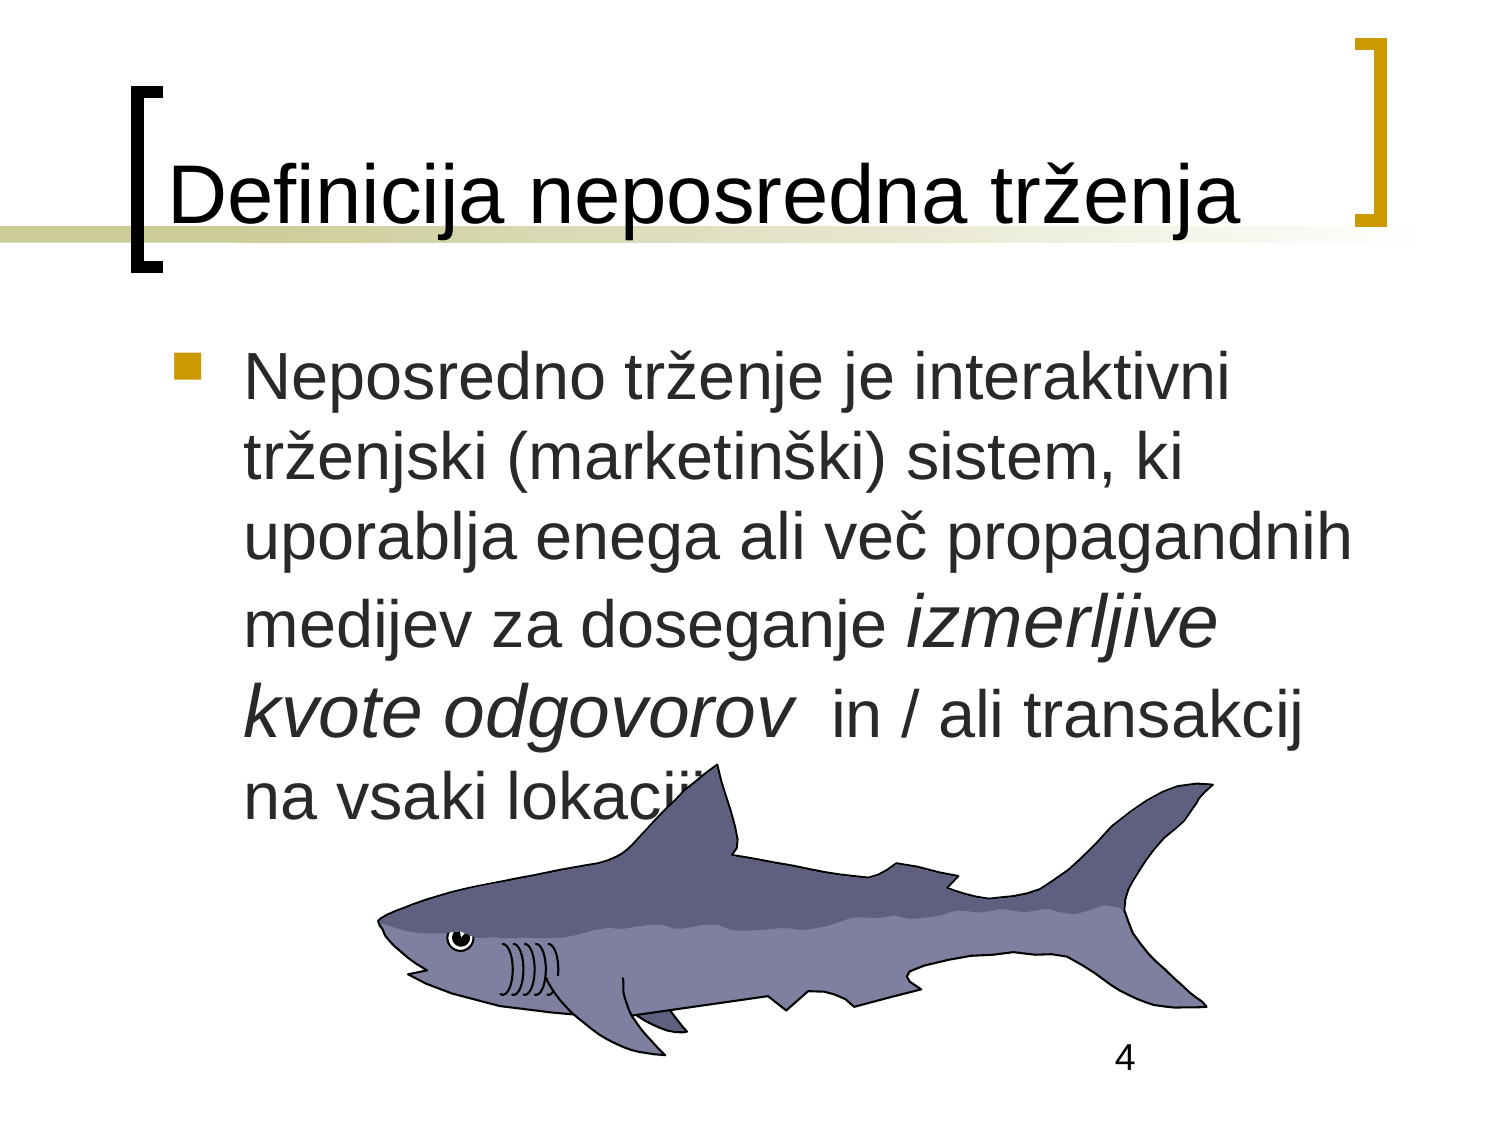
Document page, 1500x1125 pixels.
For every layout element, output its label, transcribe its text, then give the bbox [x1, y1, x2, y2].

picture [375, 762, 1216, 1059]
title Definicija neposredna trženja [152, 15, 1328, 248]
list Neposredno trženje je interaktivni trženjski (marketinški) sistem, ki uporablja enega ali več propagandnih medijev za doseganje izmerljive kvote odgovorov in / ali transakcij na vsaki lokaciji. [155, 324, 1413, 1001]
